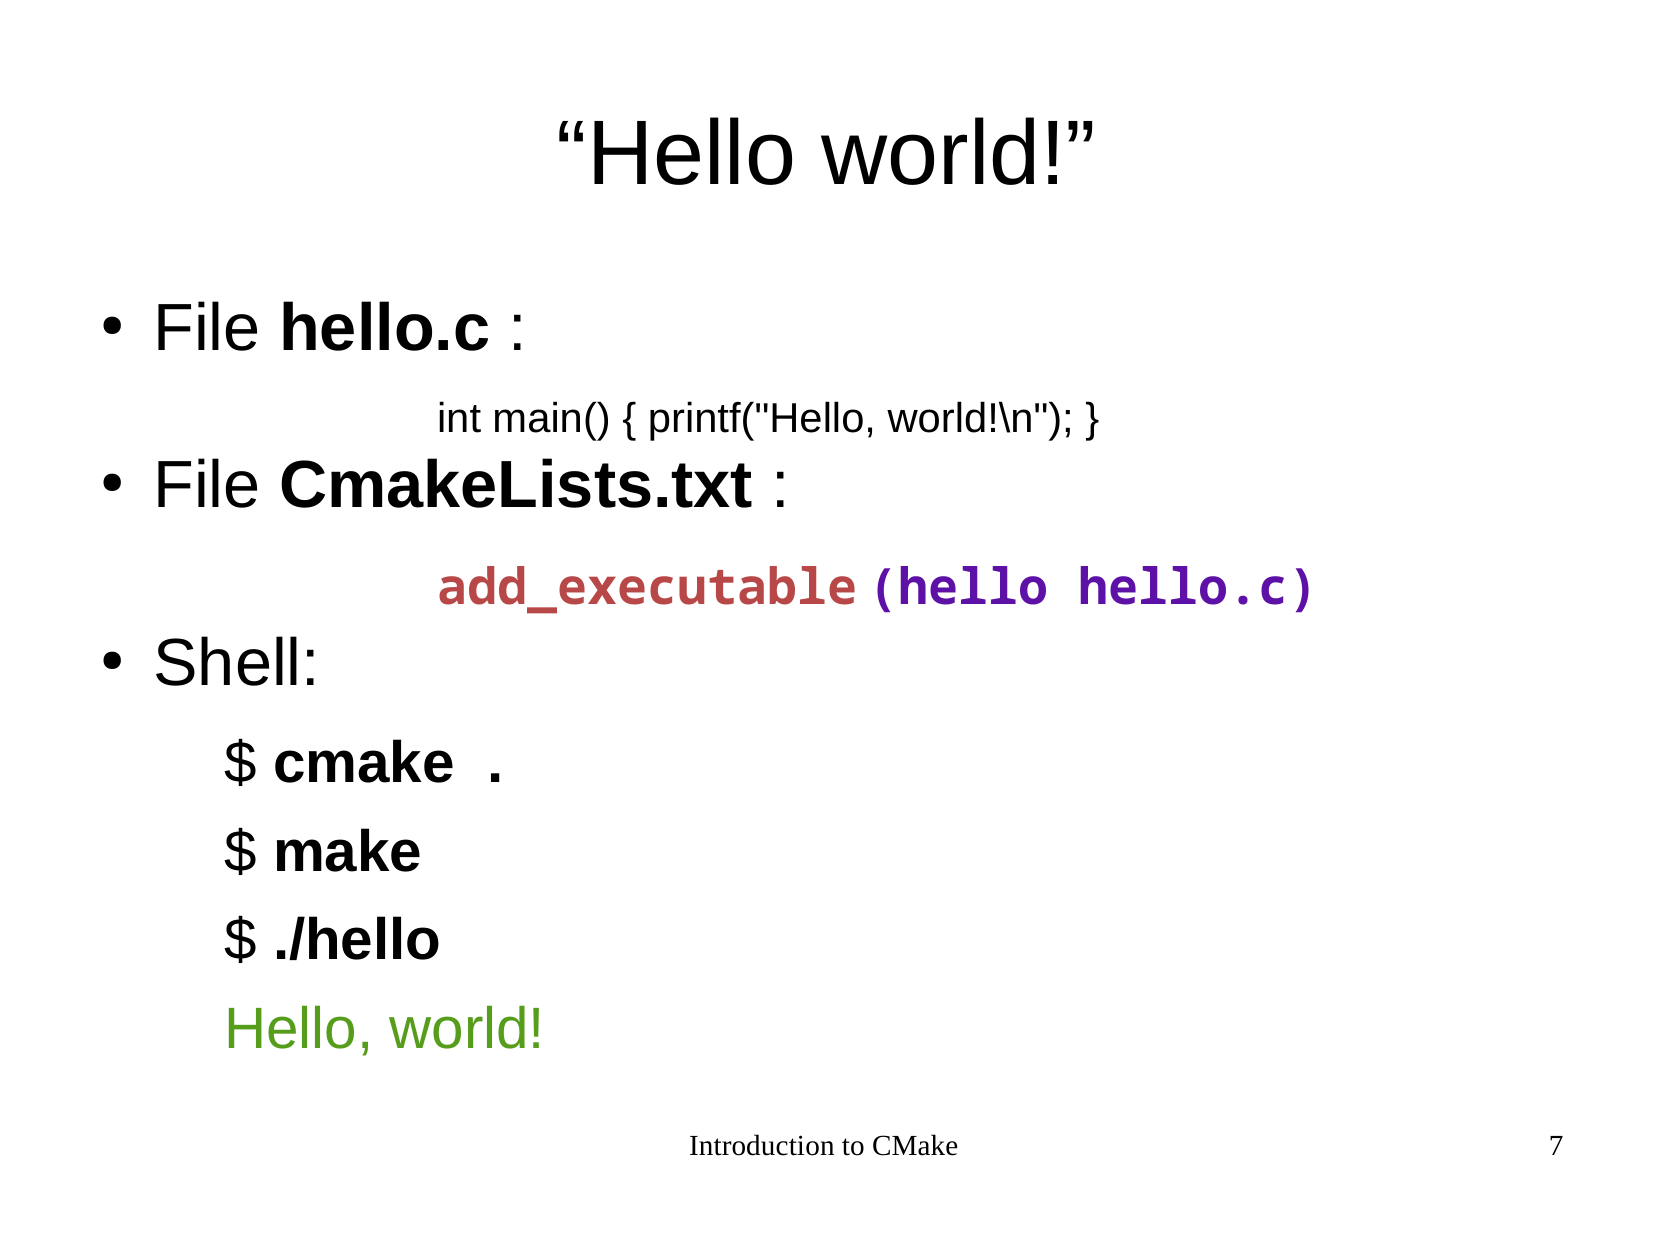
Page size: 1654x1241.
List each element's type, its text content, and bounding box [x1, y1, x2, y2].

list File hello.c : int main() { printf("Hello, world!\n"); } File CmakeLists.txt : add_executable (hello hello.c) Shell: $ cmake . $ make $ ./hello Hello, world! [82, 290, 1571, 1109]
title “Hello world!” [82, 49, 1571, 257]
